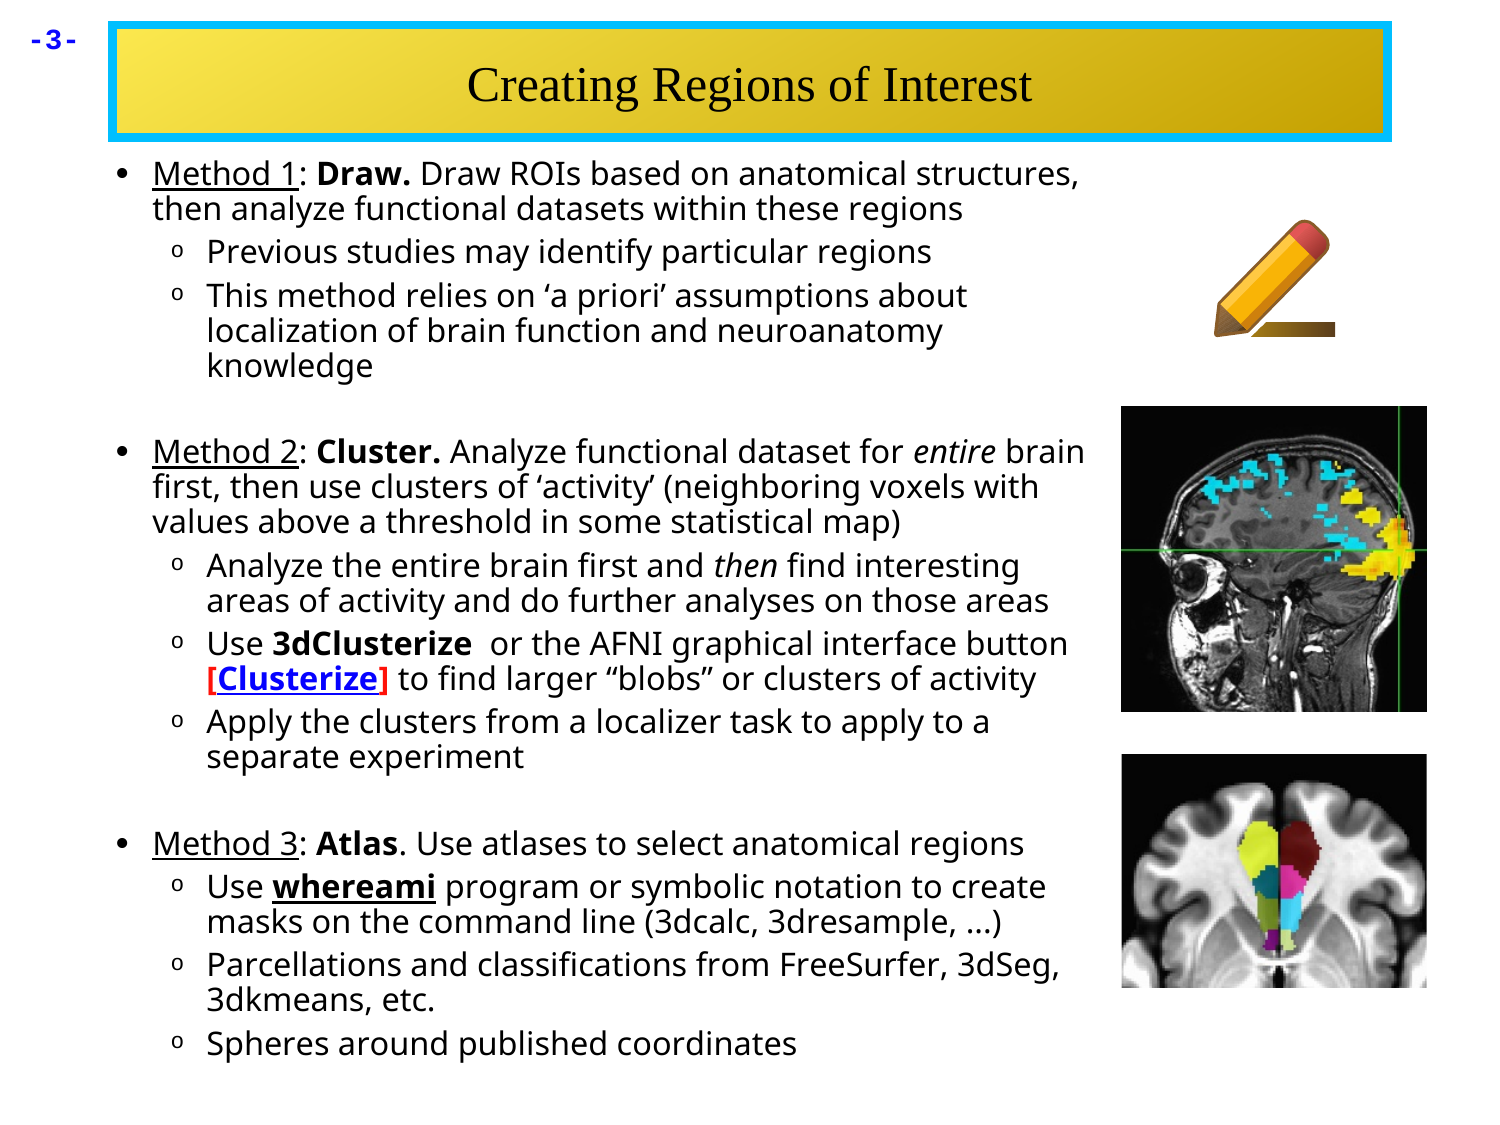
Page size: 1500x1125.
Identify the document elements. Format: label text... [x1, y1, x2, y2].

title Creating Regions of Interest [112, 24, 1388, 138]
picture [1121, 754, 1427, 988]
picture [1121, 406, 1427, 713]
picture [1194, 194, 1362, 362]
list Method 1: Draw. Draw ROIs based on anatomical structures, then analyze functional datasets within these regions Previous studies may identify particular regions This method relies on ‘a priori’ assumptions about localization of brain function and neuroanatomy knowledge Method 2: Cluster. Analyze functional dataset for entire brain first, then use clusters of ‘activity’ (neighboring voxels with values above a threshold in some statistical map) Analyze the entire brain first and then find interesting areas of activity and do further analyses on those areas Use 3dClusterize or the AFNI graphical interface button [Clusterize] to find larger “blobs” or clusters of activity Apply the clusters from a localizer task to apply to a separate experiment Method 3: Atlas. Use atlases to select anatomical regions Use whereami program or symbolic notation to create masks on the command line (3dcalc, 3dresample, ...) Parcellations and classifications from FreeSurfer, 3dSeg, 3dkmeans, etc. Spheres around published coordinates [99, 149, 1122, 1077]
